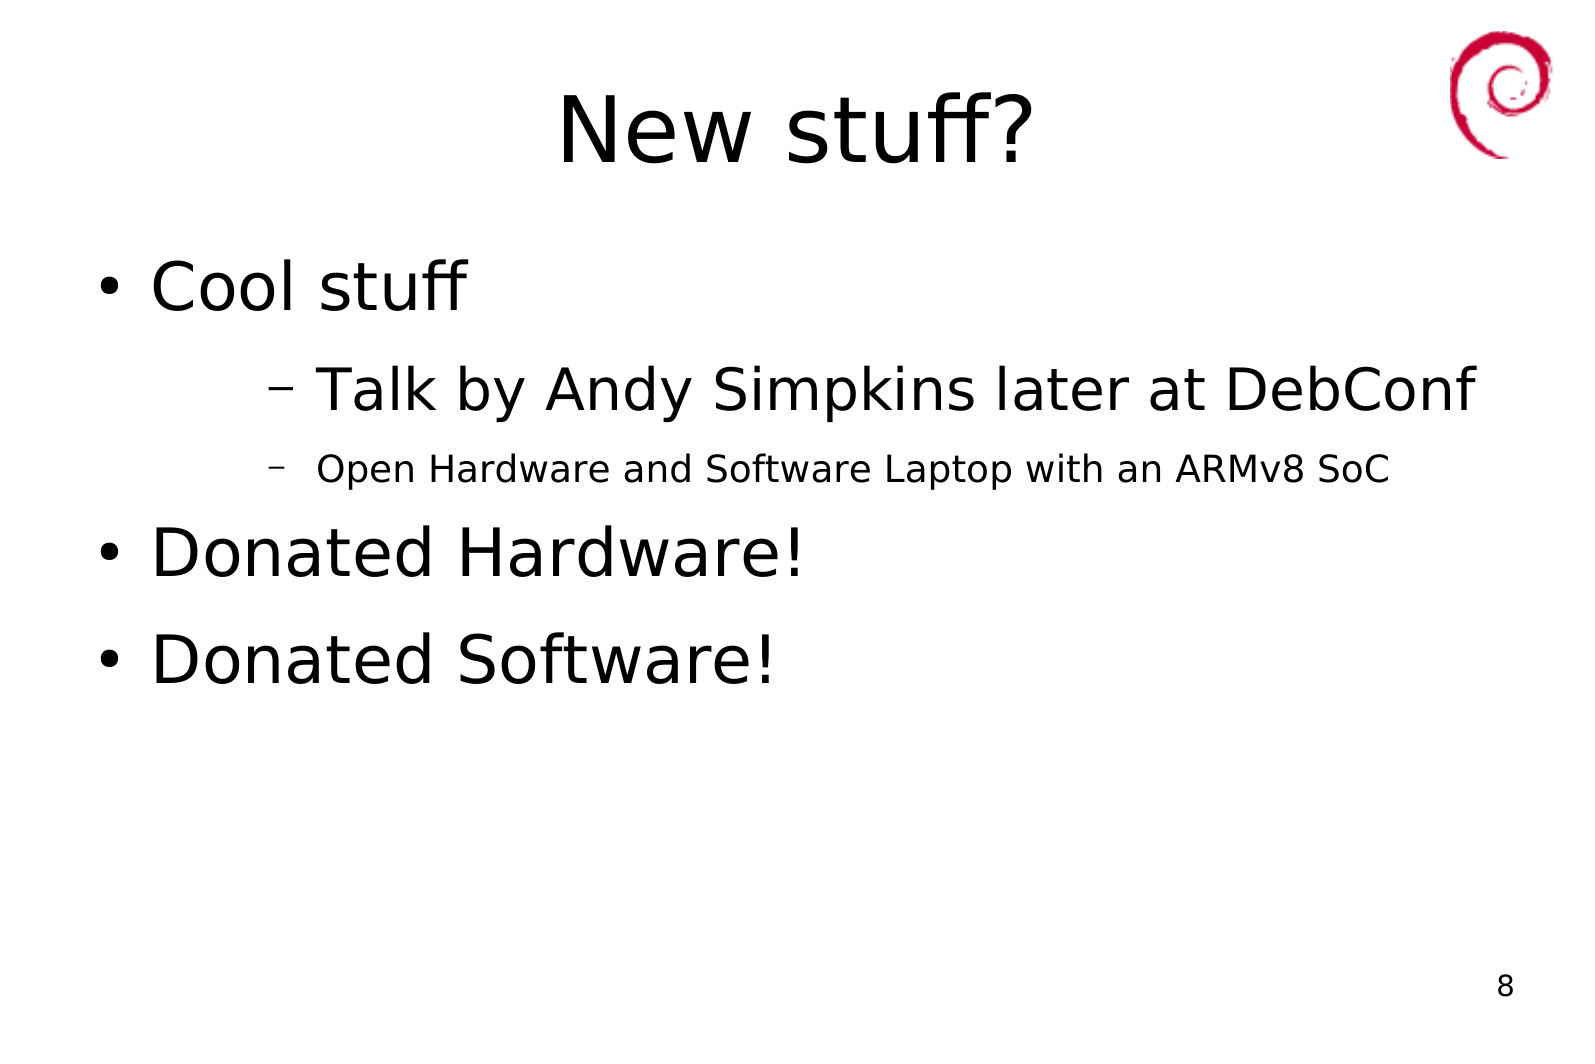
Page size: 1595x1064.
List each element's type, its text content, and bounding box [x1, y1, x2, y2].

list Cool stuff Talk by Andy Simpkins later at DebConf Open Hardware and Software Laptop with an ARMv8 SoC Donated Hardware! Donated Software! [79, 248, 1515, 936]
picture [1450, 31, 1555, 159]
title New stuff? [79, 49, 1515, 213]
